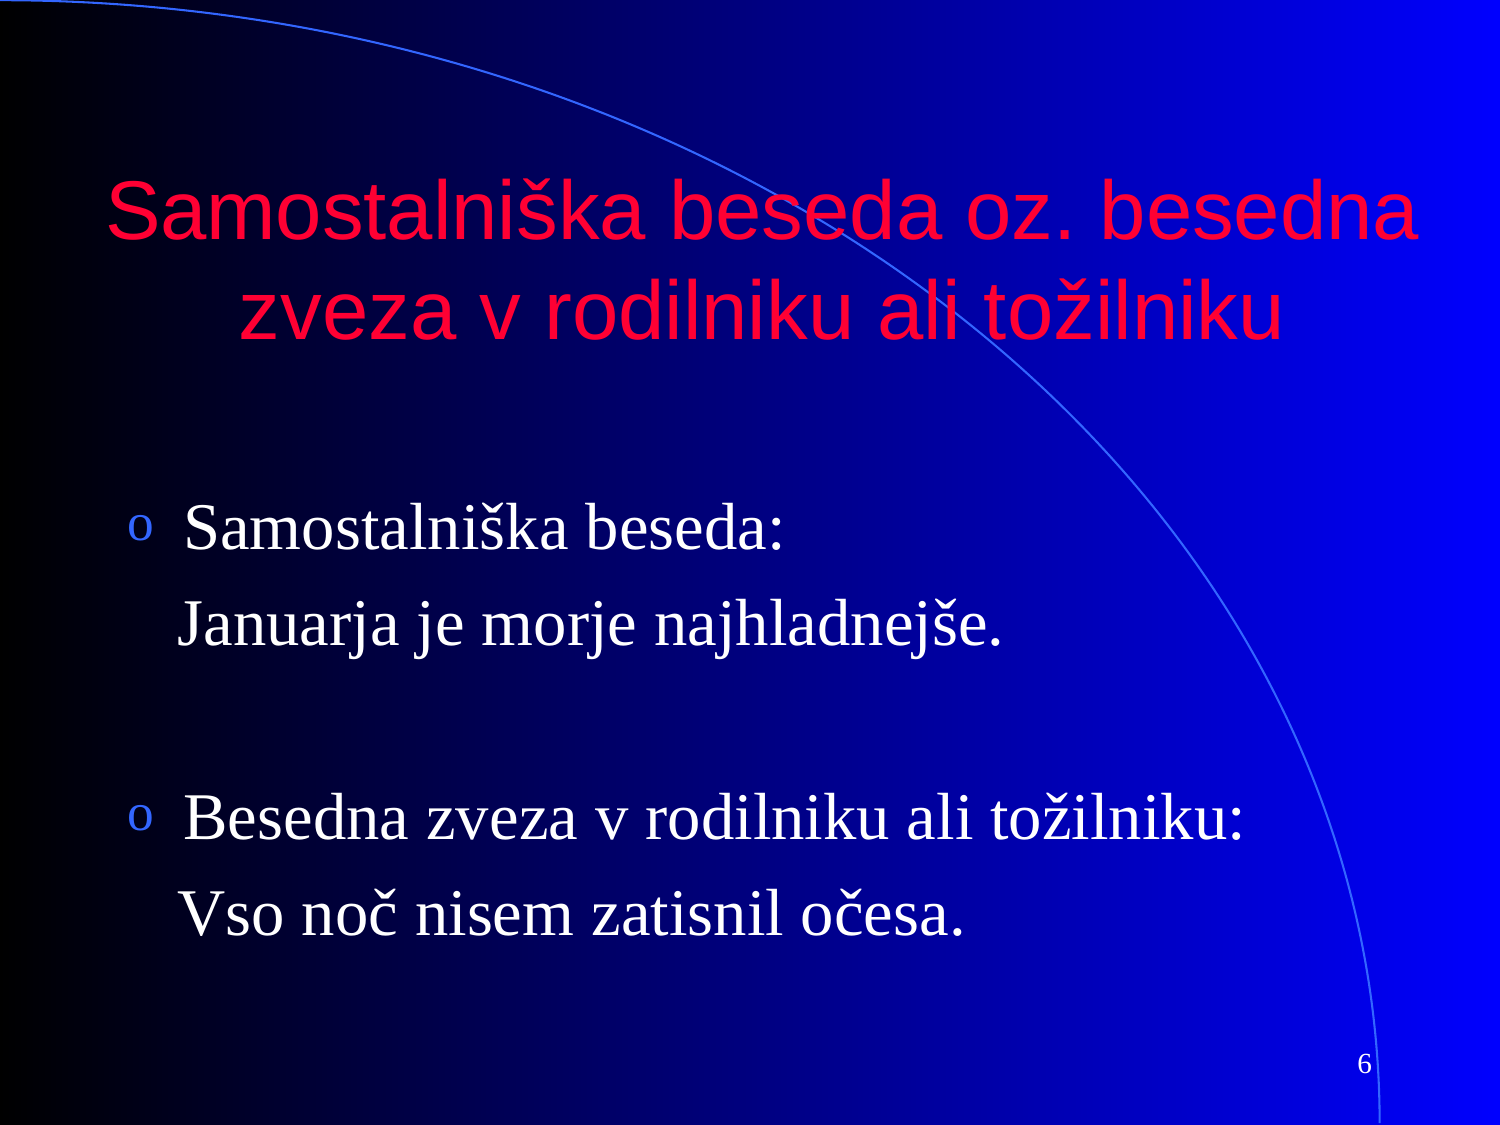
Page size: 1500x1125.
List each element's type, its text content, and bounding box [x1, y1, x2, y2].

title Samostalniška beseda oz. besedna zveza v rodilniku ali tožilniku [62, 148, 1463, 364]
list Samostalniška beseda: Januarja je morje najhladnejše. Besedna zveza v rodilniku ali tožilniku: Vso noč nisem zatisnil očesa. [112, 474, 1388, 1125]
